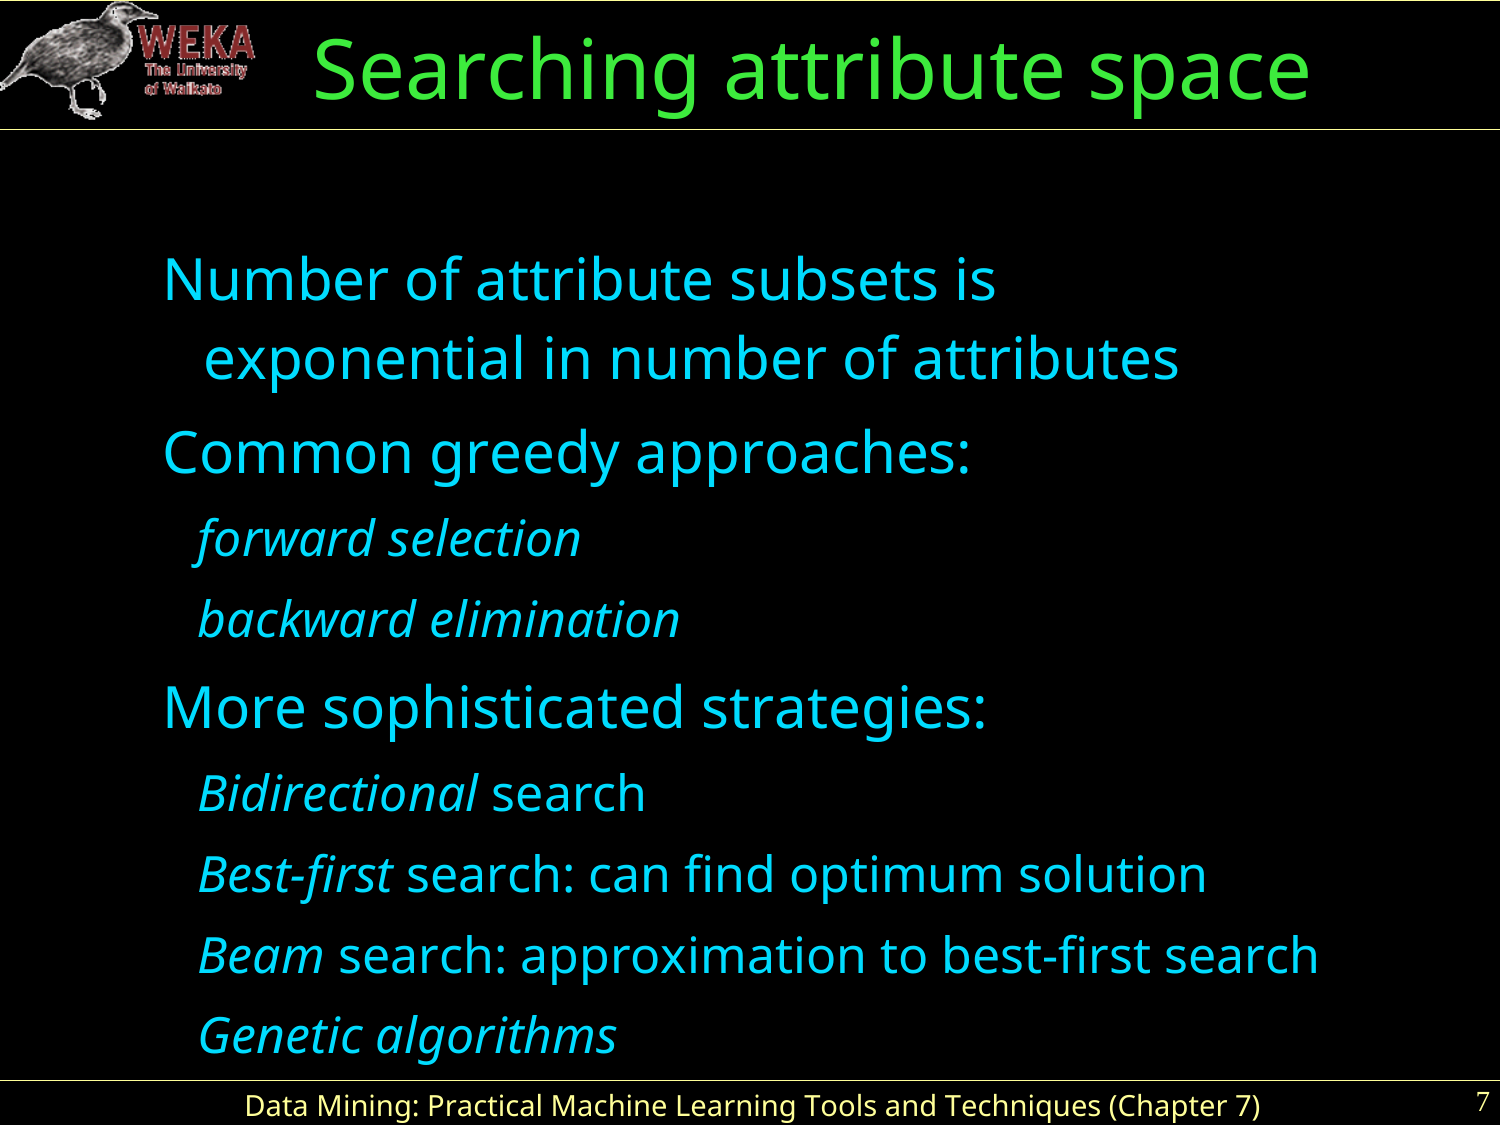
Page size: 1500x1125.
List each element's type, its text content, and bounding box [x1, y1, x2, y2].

title Searching attribute space [297, 0, 1500, 148]
text_box Number of attribute subsets is exponential in number of attributes Common greedy approaches: forward selection backward elimination More sophisticated strategies: Bidirectional search Best-first search: can find optimum solution Beam search: approximation to best-first search Genetic algorithms [147, 231, 1411, 959]
picture [0, 1, 266, 129]
